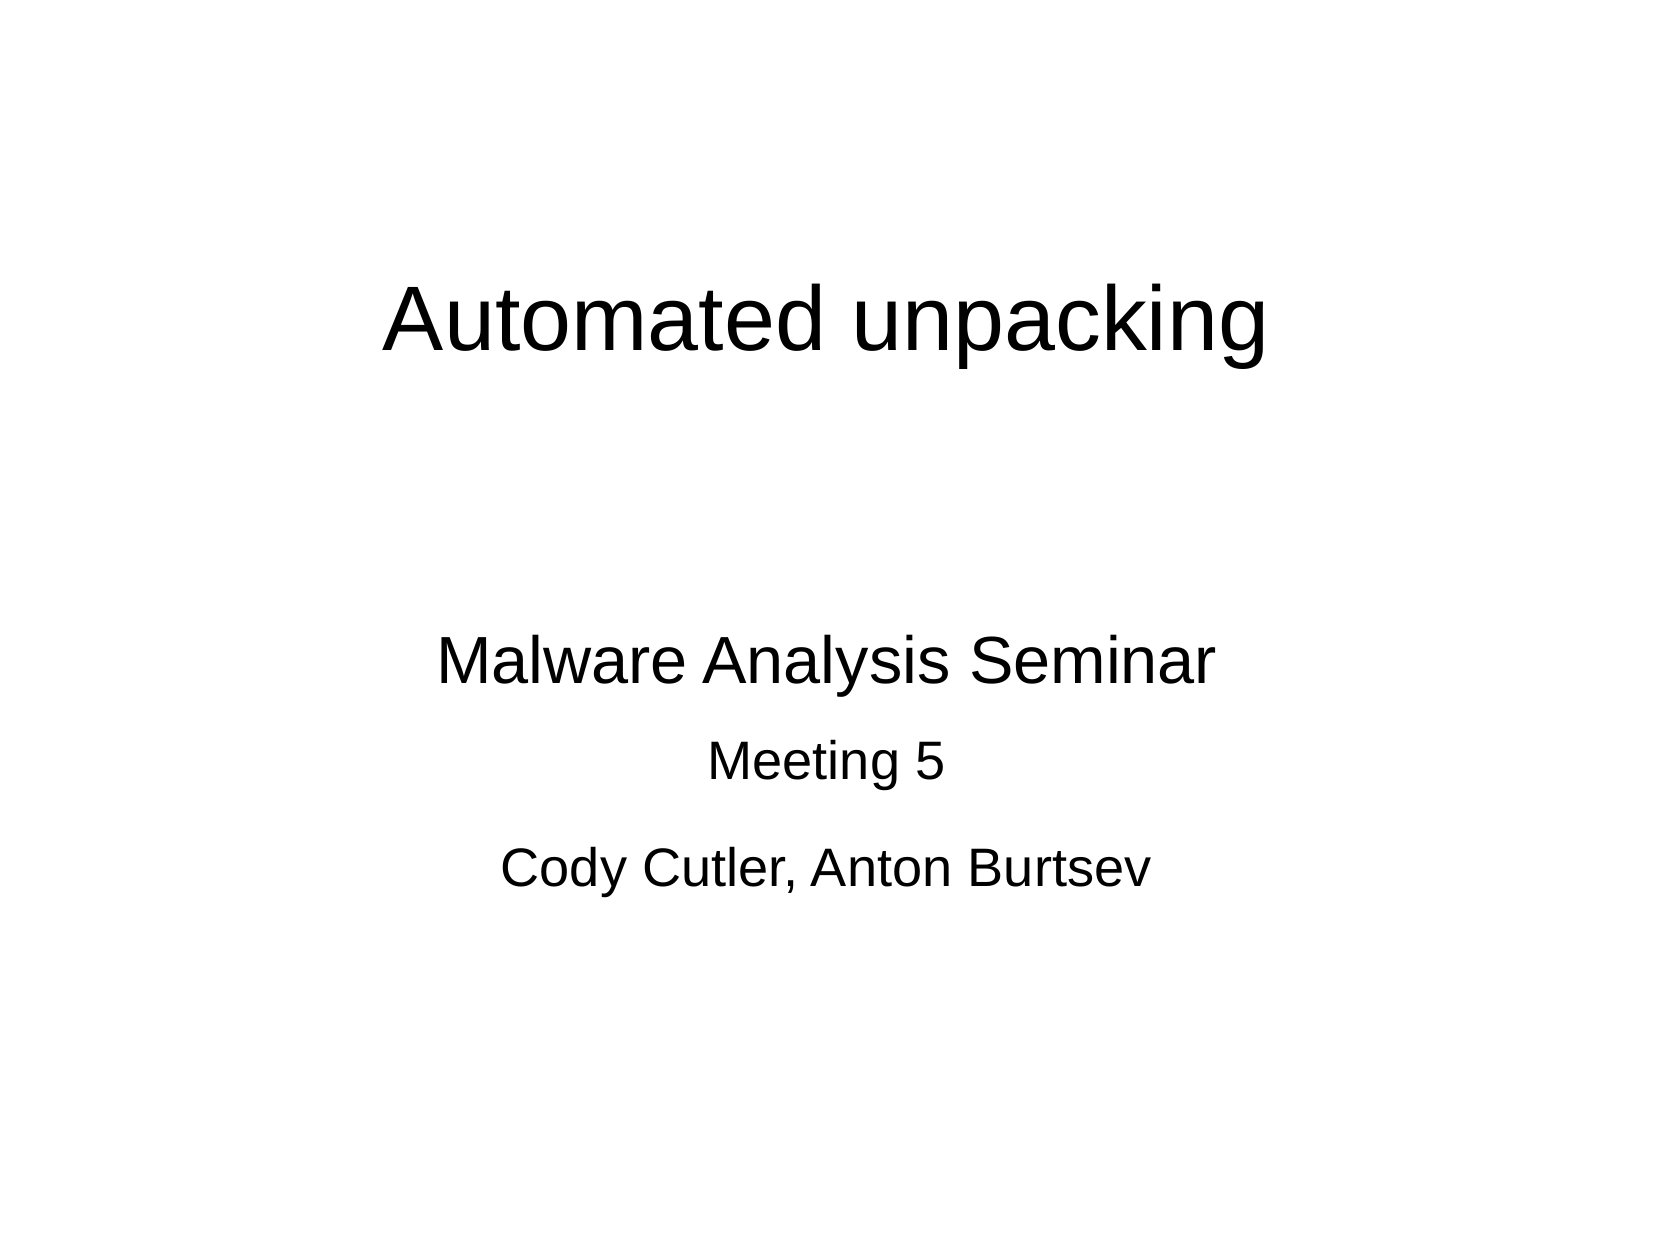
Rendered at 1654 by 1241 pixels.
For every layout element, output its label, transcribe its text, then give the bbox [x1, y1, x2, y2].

subtitle Malware Analysis Seminar Meeting 5 Cody Cutler, Anton Burtsev [82, 412, 1571, 1109]
title Automated unpacking [82, 214, 1571, 412]
